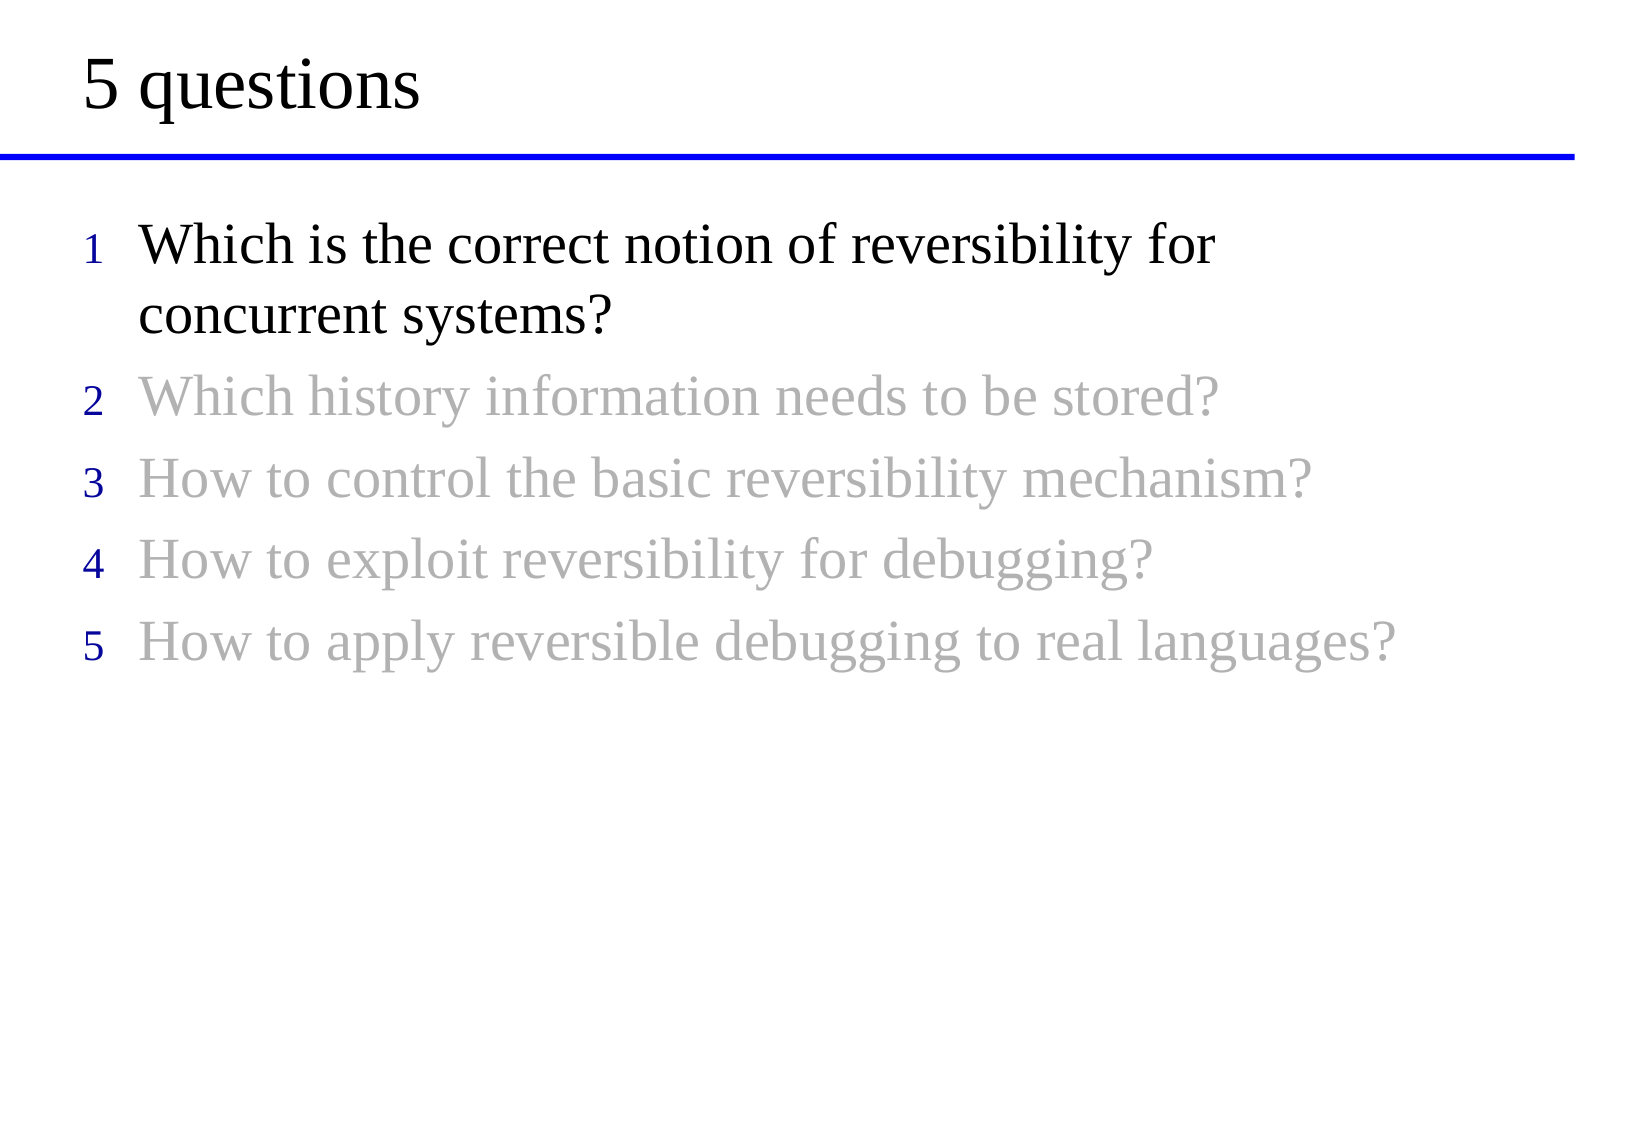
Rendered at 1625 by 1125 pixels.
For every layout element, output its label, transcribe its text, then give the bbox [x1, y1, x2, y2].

list Which is the correct notion of reversibility for concurrent systems? Which history information needs to be stored? How to control the basic reversibility mechanism? How to exploit reversibility for debugging? How to apply reversible debugging to real languages? [67, 198, 1478, 1061]
title 5 questions [67, 27, 1544, 131]
